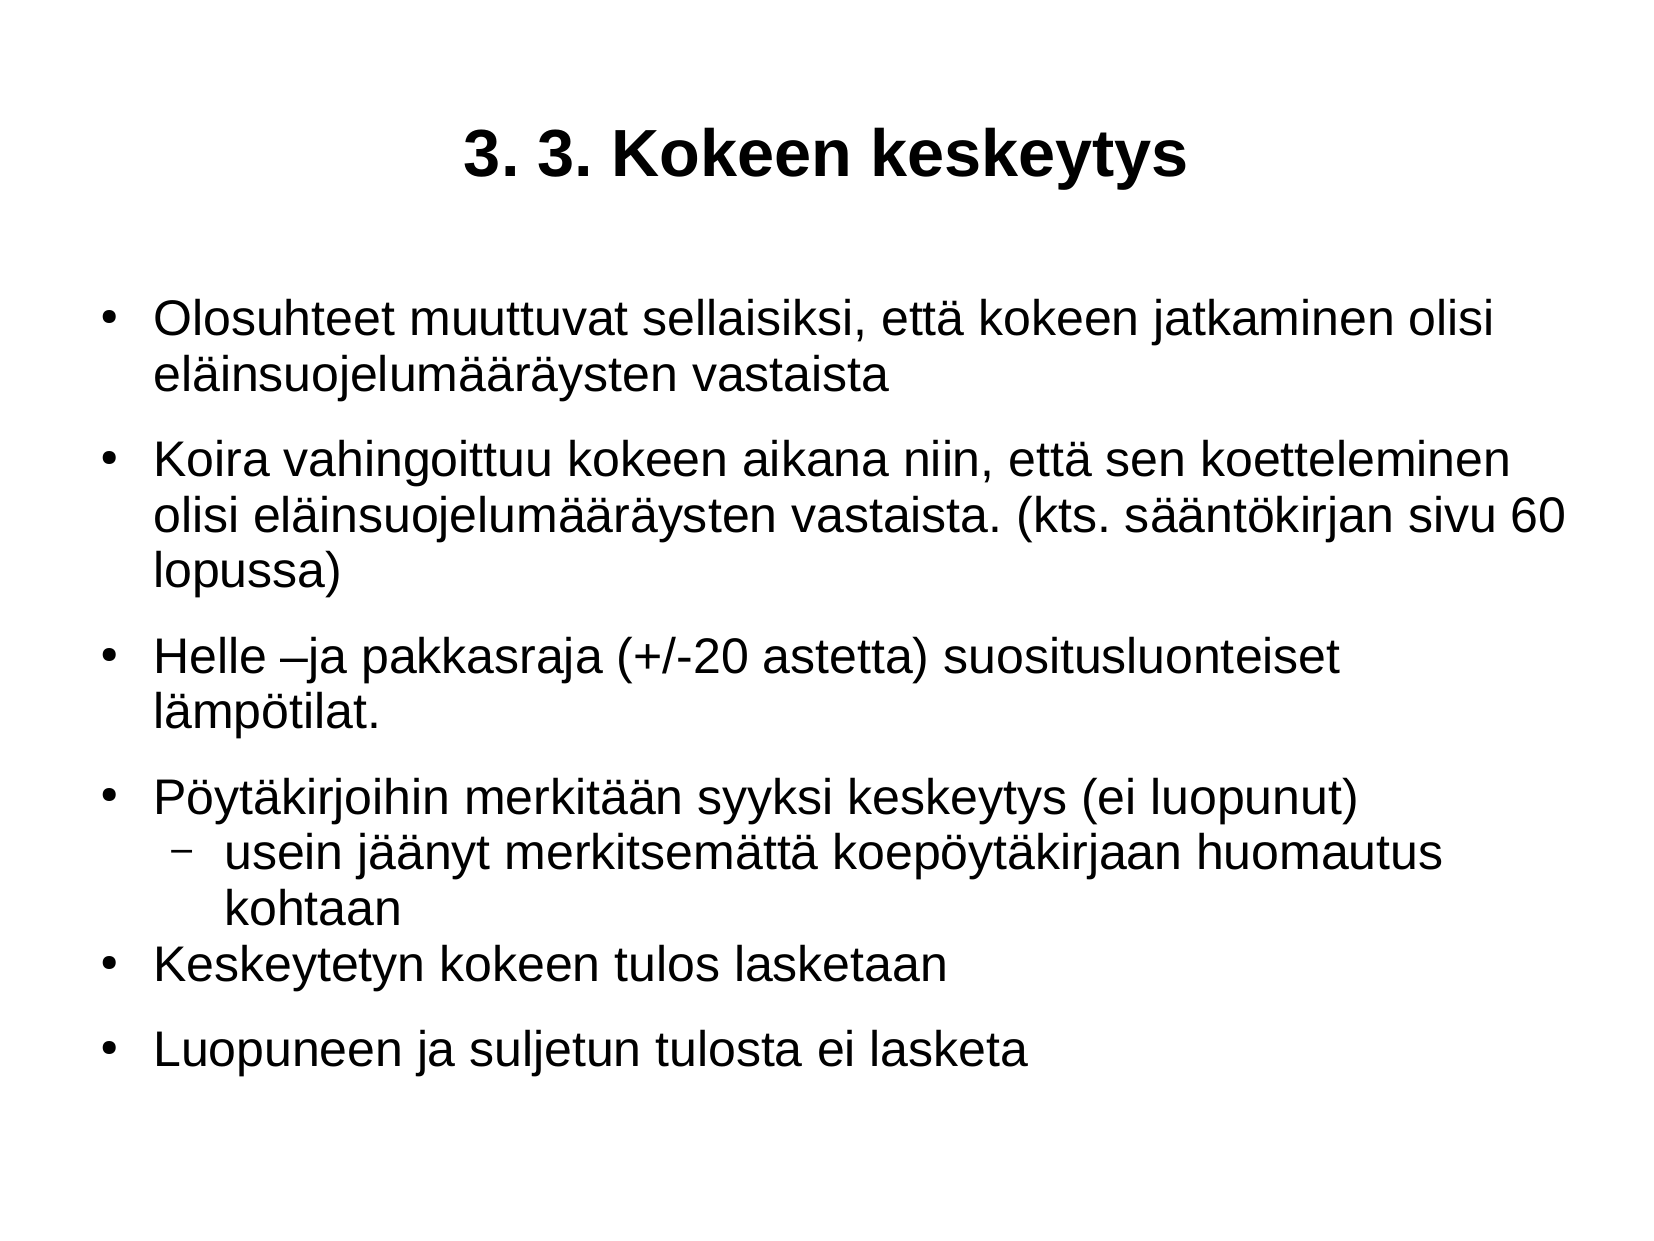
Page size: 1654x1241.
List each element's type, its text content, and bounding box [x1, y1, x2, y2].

list Olosuhteet muuttuvat sellaisiksi, että kokeen jatkaminen olisi eläinsuojelumääräysten vastaista Koira vahingoittuu kokeen aikana niin, että sen koetteleminen olisi eläinsuojelumääräysten vastaista. (kts. sääntökirjan sivu 60 lopussa) Helle –ja pakkasraja (+/-20 astetta) suositusluonteiset lämpötilat. Pöytäkirjoihin merkitään syyksi keskeytys (ei luopunut) usein jäänyt merkitsemättä koepöytäkirjaan huomautus kohtaan Keskeytetyn kokeen tulos lasketaan Luopuneen ja suljetun tulosta ei lasketa [82, 290, 1571, 1109]
title 3. 3. Kokeen keskeytys [82, 49, 1571, 257]
